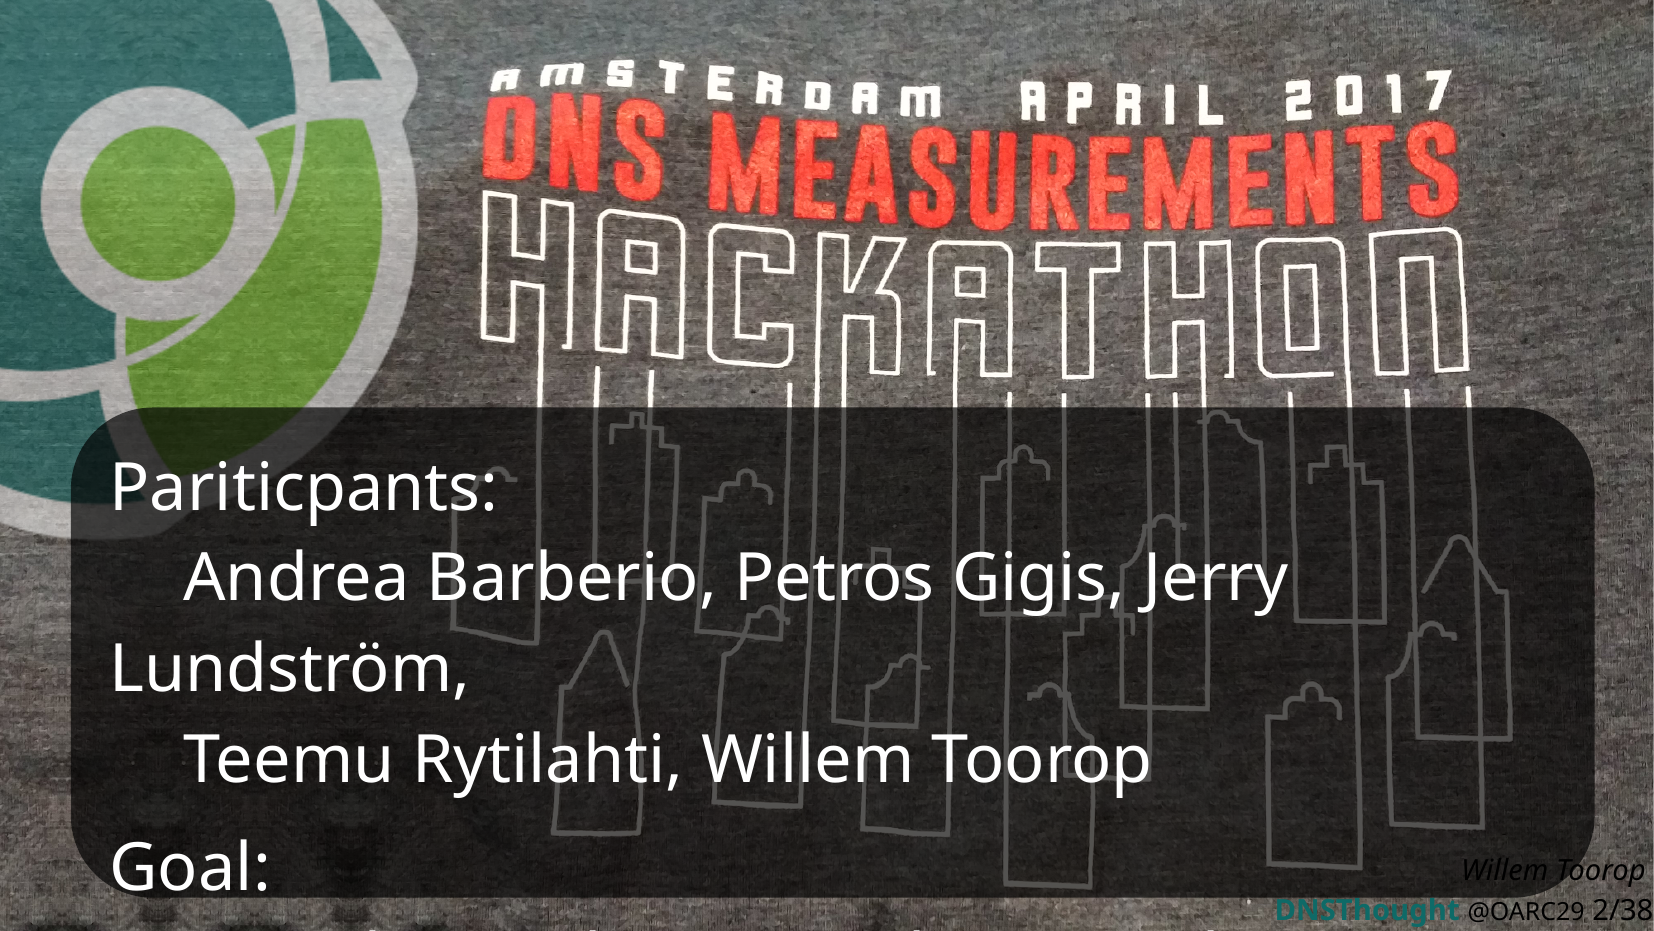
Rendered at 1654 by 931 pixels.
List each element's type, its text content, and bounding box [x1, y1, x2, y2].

picture [0, 0, 1654, 931]
text_box Pariticpants: Andrea Barberio, Petros Gigis, Jerry Lundström, Teemu Rytilahti, Willem Toorop Goal: Provide insight into caching resolver capabilities [70, 407, 1595, 898]
